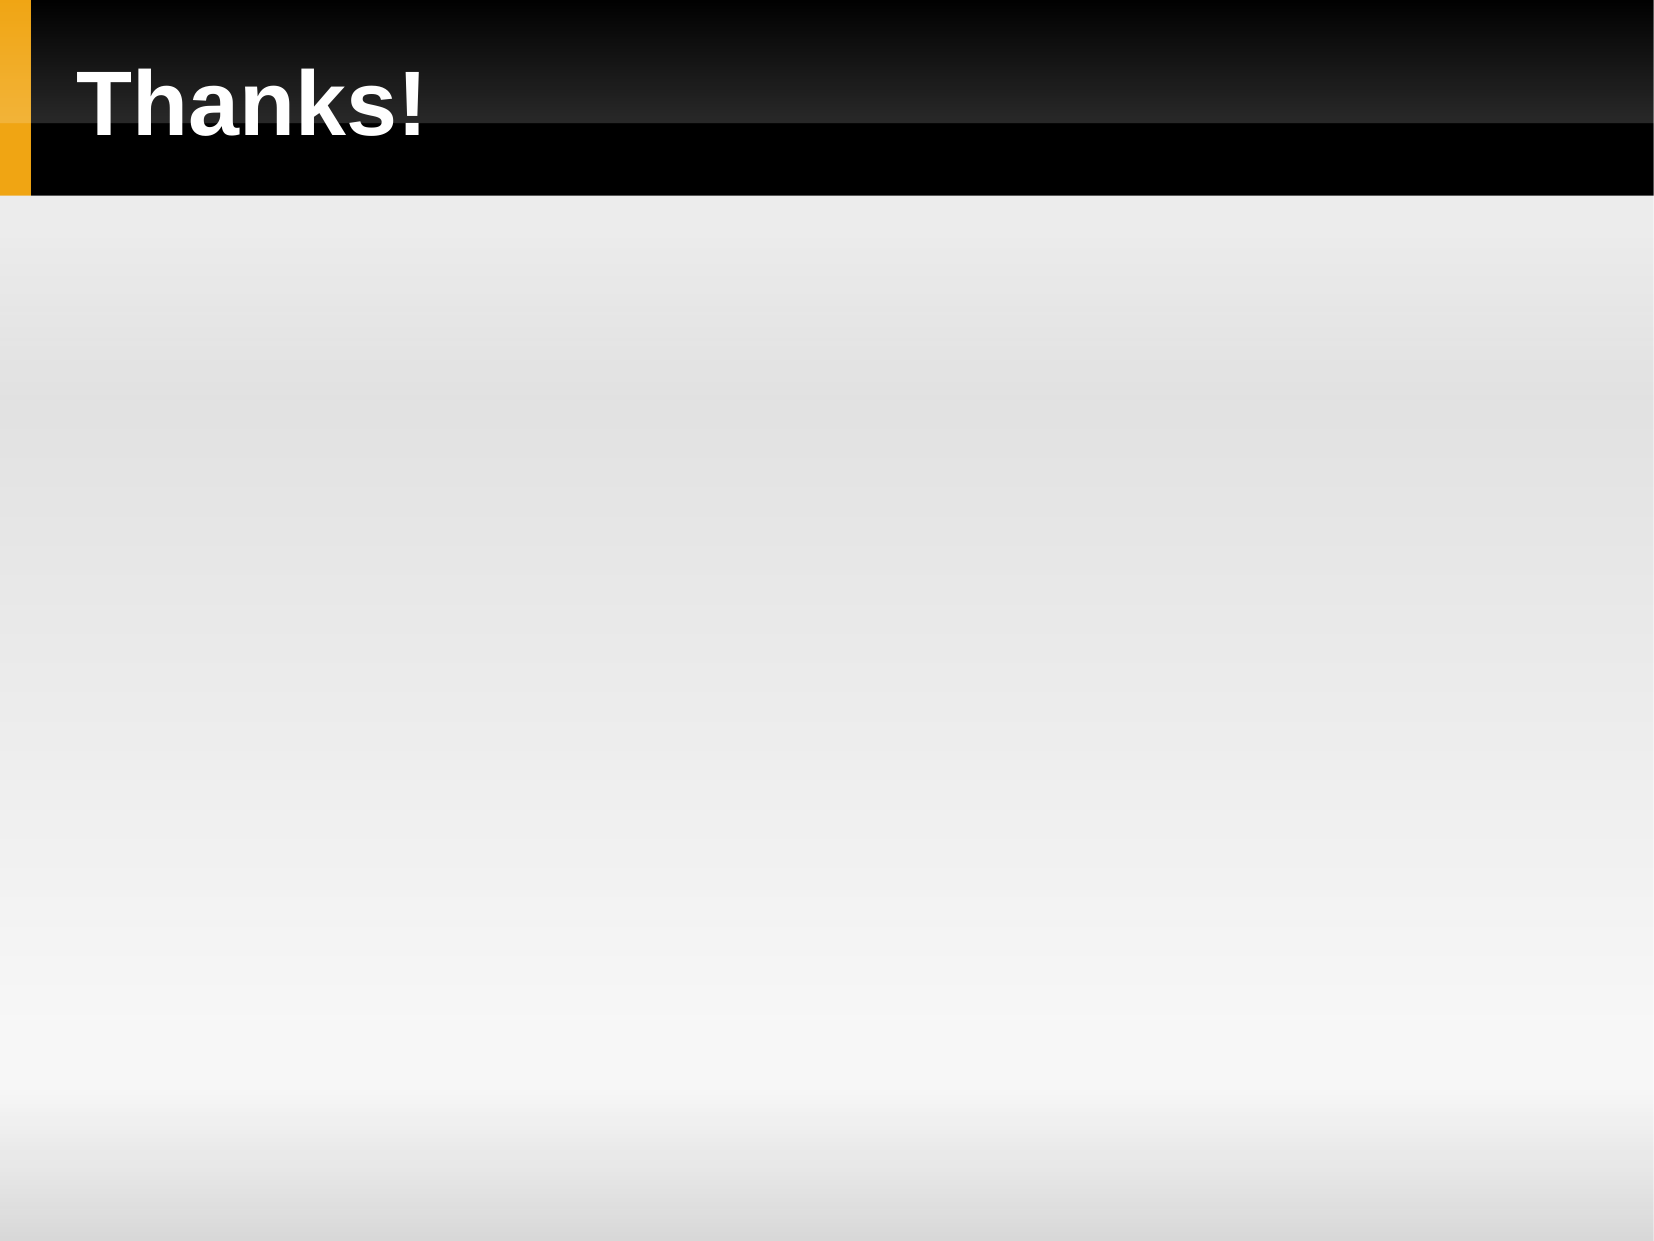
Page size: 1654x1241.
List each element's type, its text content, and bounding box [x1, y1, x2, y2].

title Thanks! [76, 0, 1565, 208]
picture [0, 0, 1654, 1241]
